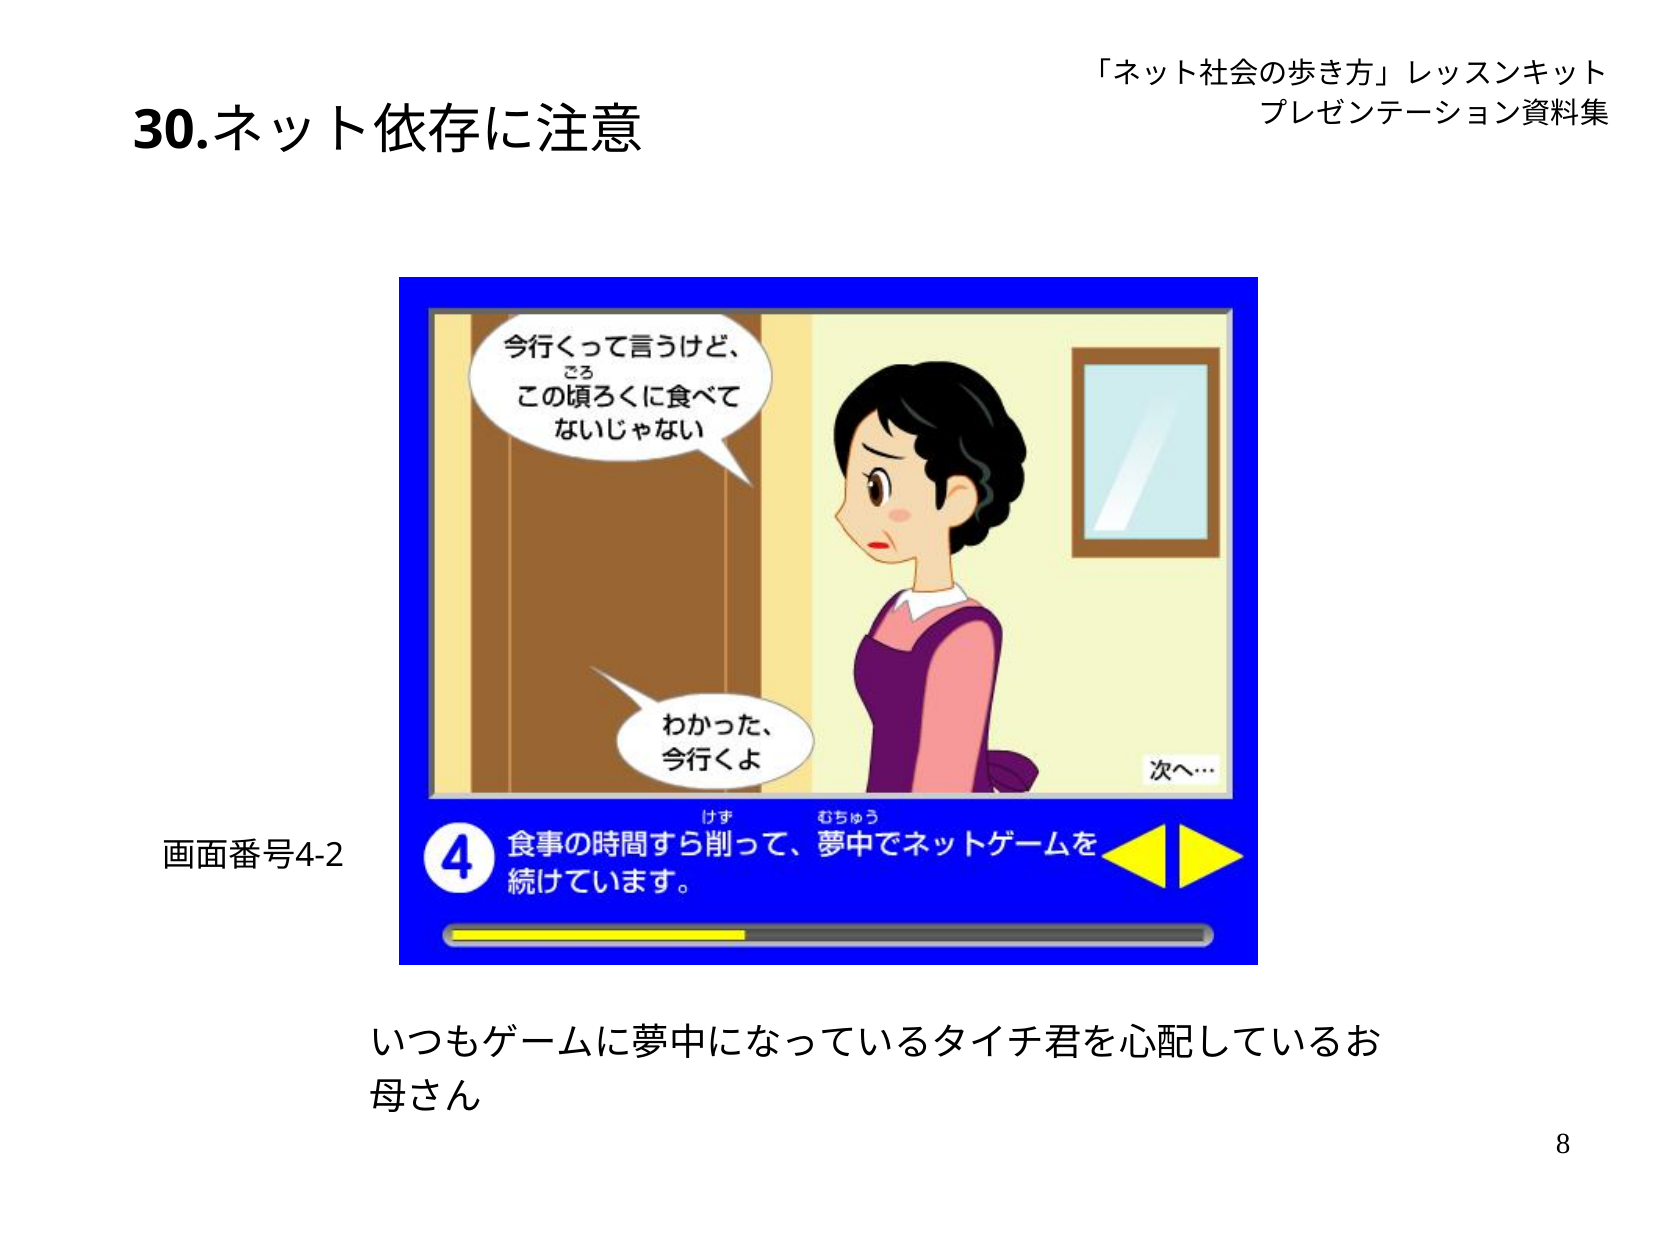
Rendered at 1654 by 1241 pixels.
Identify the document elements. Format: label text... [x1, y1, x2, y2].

picture [399, 277, 1258, 965]
text_box いつもゲームに夢中になっているタイチ君を心配しているお母さん [354, 1004, 1418, 1128]
text_box 30.ネット依存に注意 [118, 88, 1093, 169]
text_box 画面番号4-2 [147, 826, 384, 882]
text_box 「ネット社会の歩き方」レッスンキット プレゼンテーション資料集 [1062, 44, 1625, 139]
